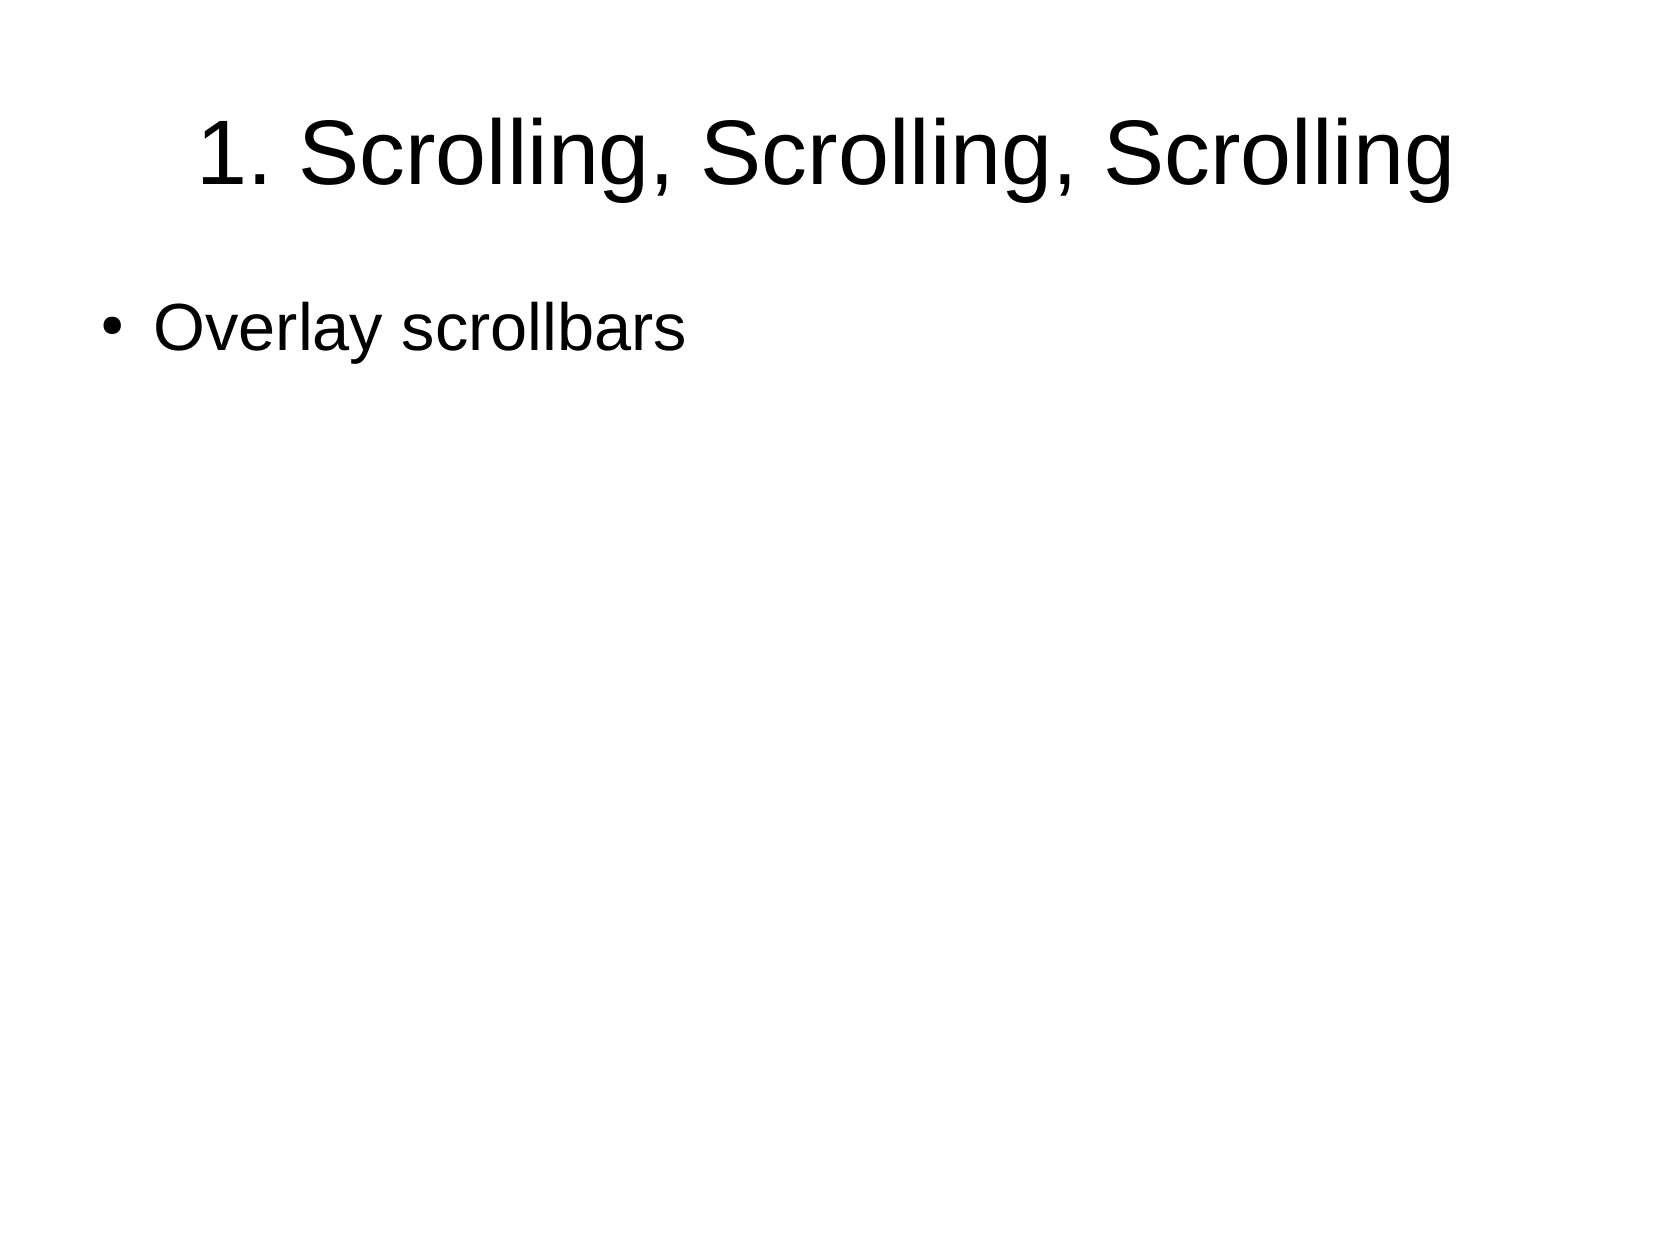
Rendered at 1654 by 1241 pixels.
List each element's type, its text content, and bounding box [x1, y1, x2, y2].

title 1. Scrolling, Scrolling, Scrolling [82, 49, 1571, 257]
list Overlay scrollbars [82, 290, 1571, 1010]
